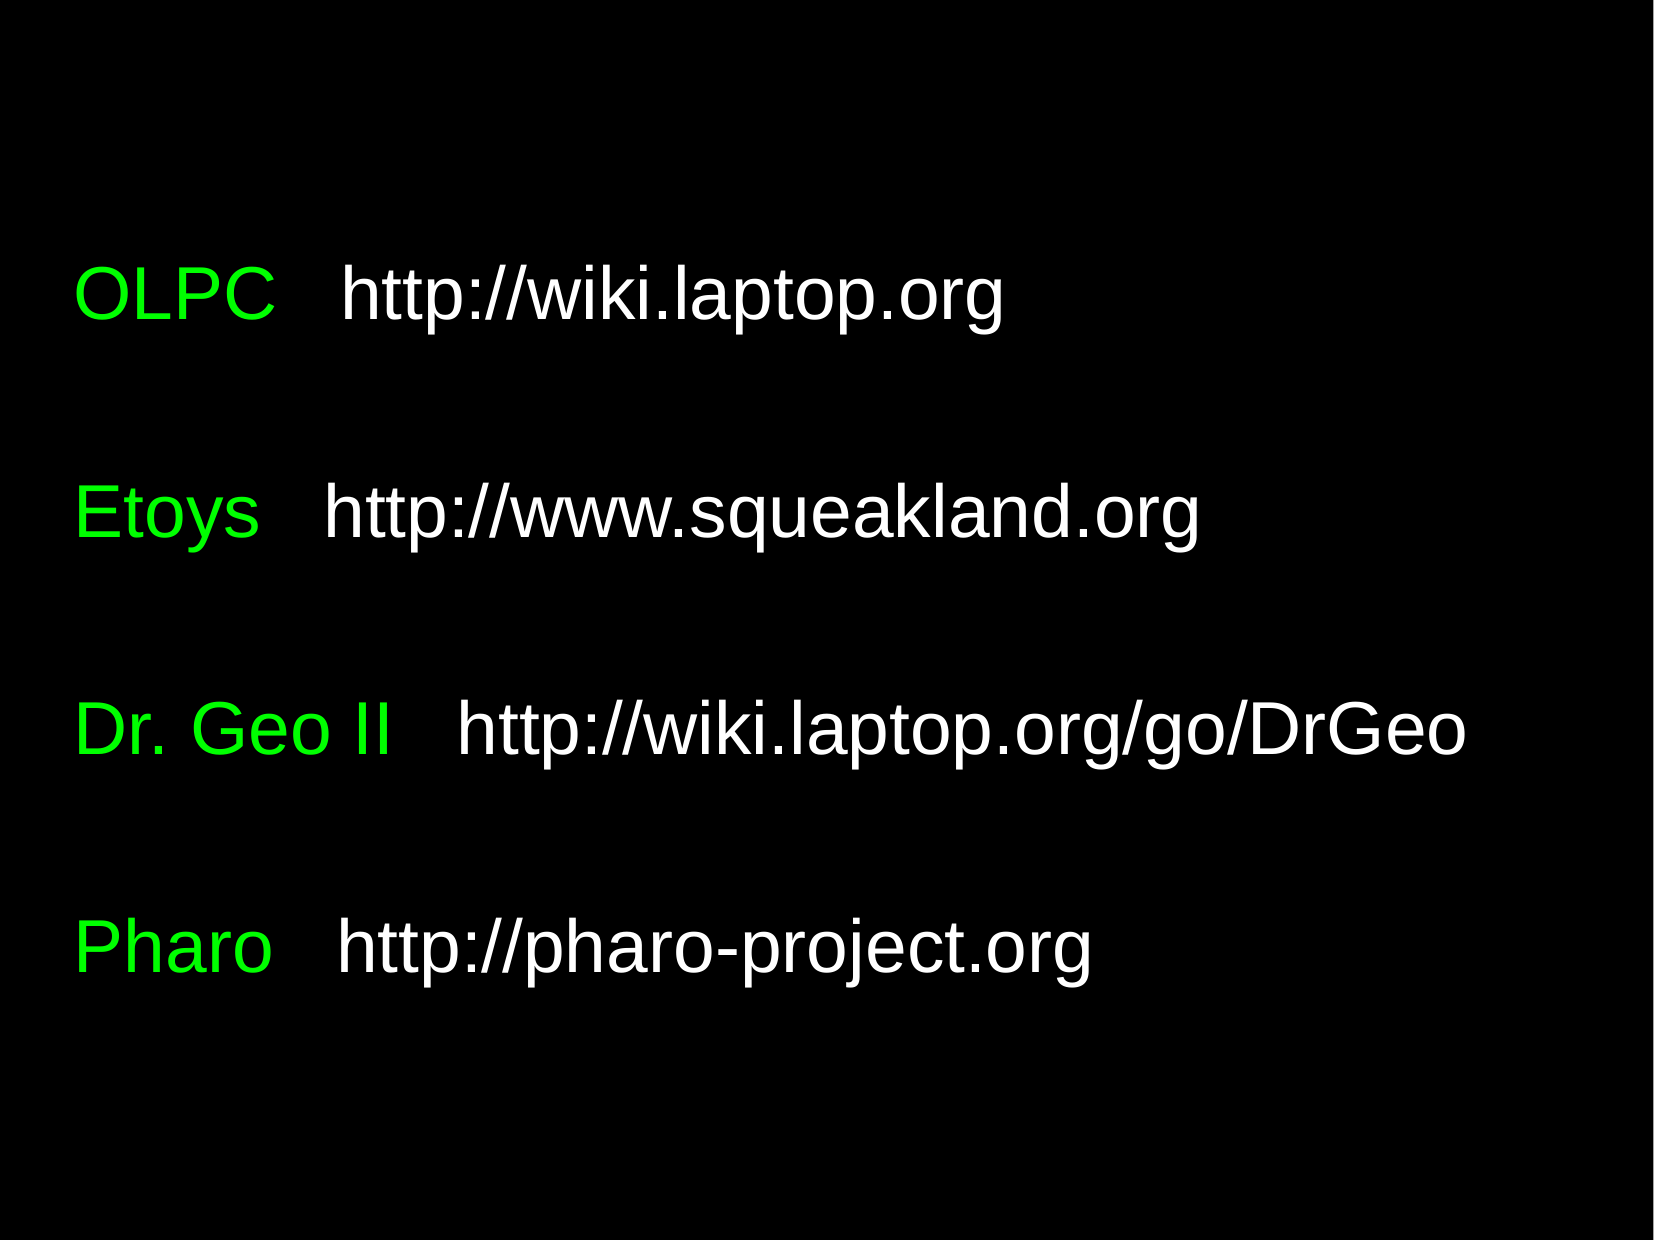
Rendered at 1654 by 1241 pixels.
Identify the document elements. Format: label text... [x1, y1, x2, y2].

text_box OLPC http://wiki.laptop.org Etoys http://www.squeakland.org Dr. Geo II http://wiki.laptop.org/go/DrGeo Pharo http://pharo-project.org [59, 244, 1595, 996]
